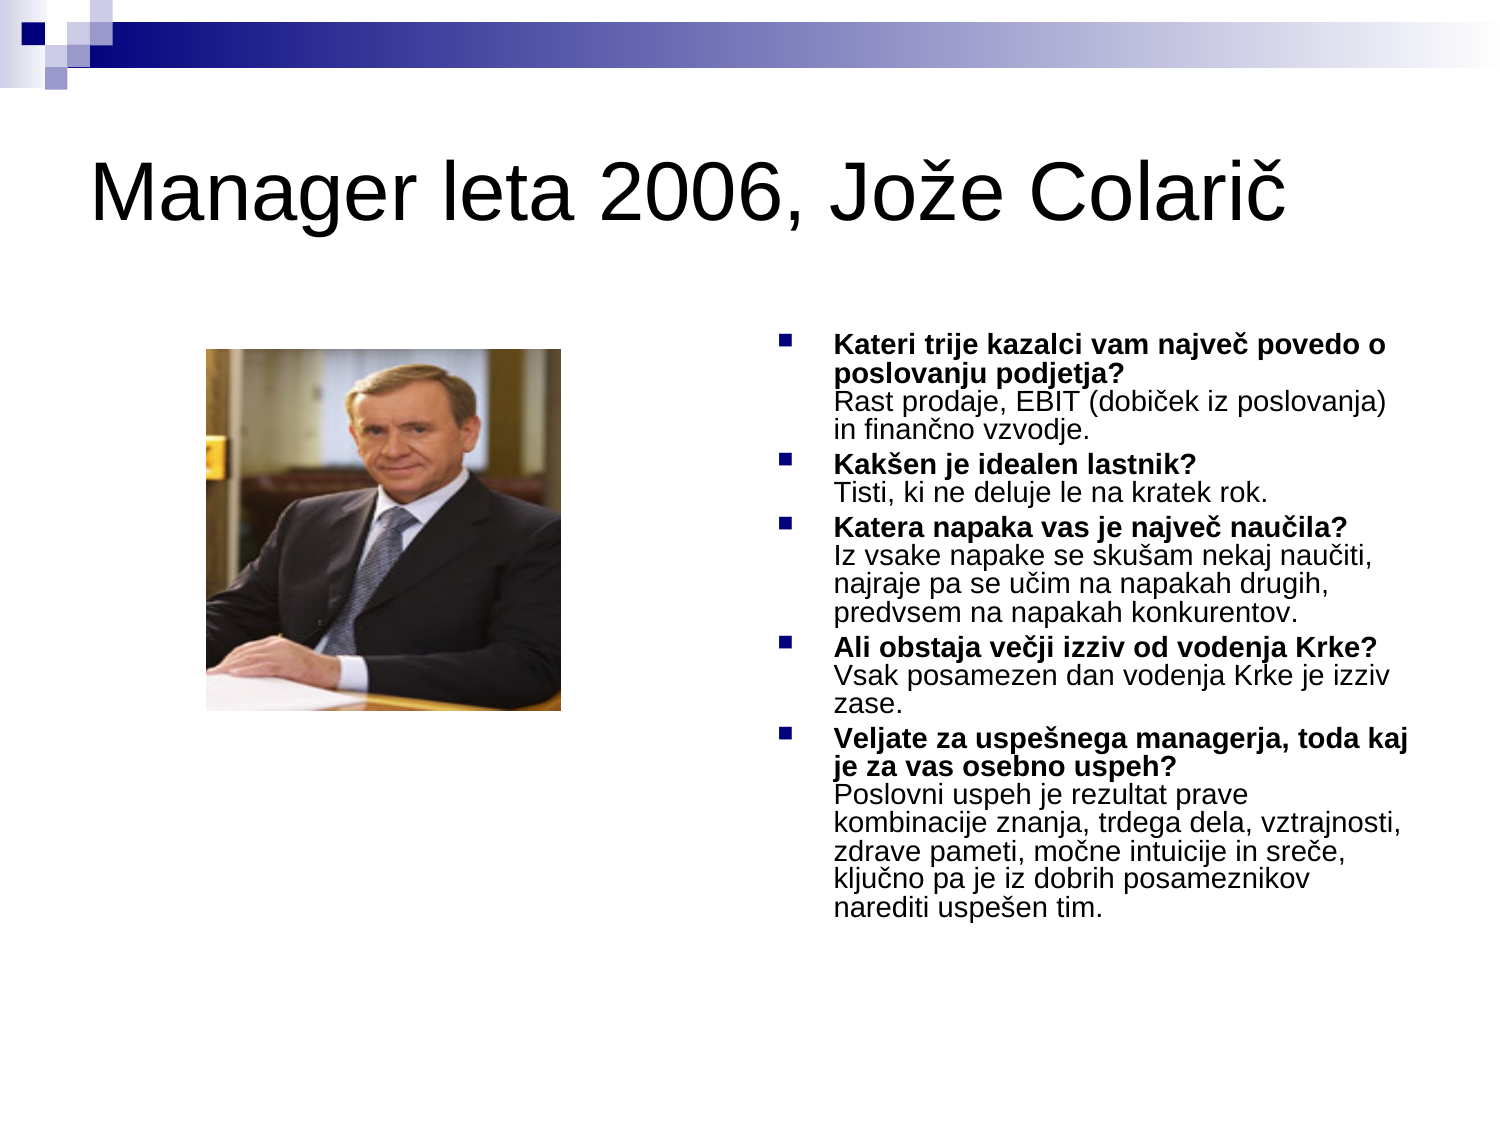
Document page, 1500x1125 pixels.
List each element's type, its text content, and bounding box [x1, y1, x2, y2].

list [75, 324, 738, 963]
text_box [206, 349, 561, 711]
title Manager leta 2006, Jože Colarič [75, 75, 1426, 301]
list Kateri trije kazalci vam največ povedo o poslovanju podjetja? Rast prodaje, EBIT (dobiček iz poslovanja) in finančno vzvodje. Kakšen je idealen lastnik? Tisti, ki ne deluje le na kratek rok. Katera napaka vas je največ naučila? Iz vsake napake se skušam nekaj naučiti, najraje pa se učim na napakah drugih, predvsem na napakah konkurentov. Ali obstaja večji izziv od vodenja Krke? Vsak posamezen dan vodenja Krke je izziv zase. Veljate za uspešnega managerja, toda kaj je za vas osebno uspeh? Poslovni uspeh je rezultat prave kombinacije znanja, trdega dela, vztrajnosti, zdrave pameti, močne intuicije in sreče, ključno pa je iz dobrih posameznikov narediti uspešen tim. [762, 324, 1426, 963]
